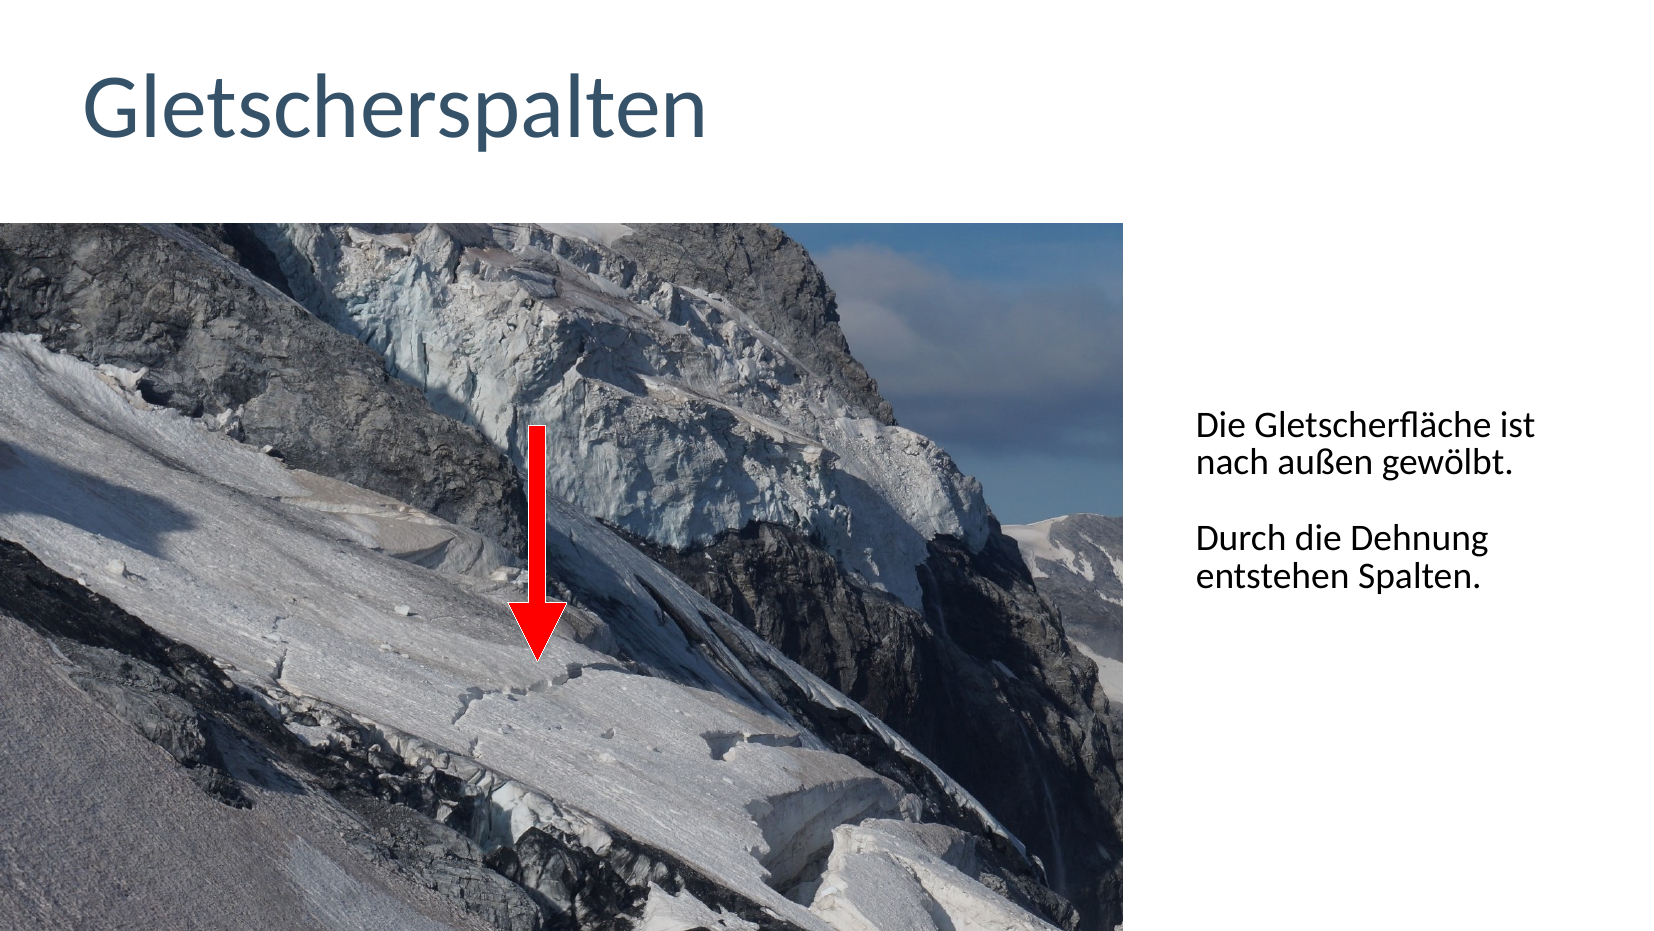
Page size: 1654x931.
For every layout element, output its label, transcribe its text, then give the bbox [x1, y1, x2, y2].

picture [0, 223, 1123, 931]
text_box [507, 425, 567, 662]
text_box Die Gletscherfläche ist nach außen gewölbt. Durch die Dehnung entstehen Spalten. [1181, 401, 1607, 643]
title Gletscherspalten [82, 37, 1571, 193]
